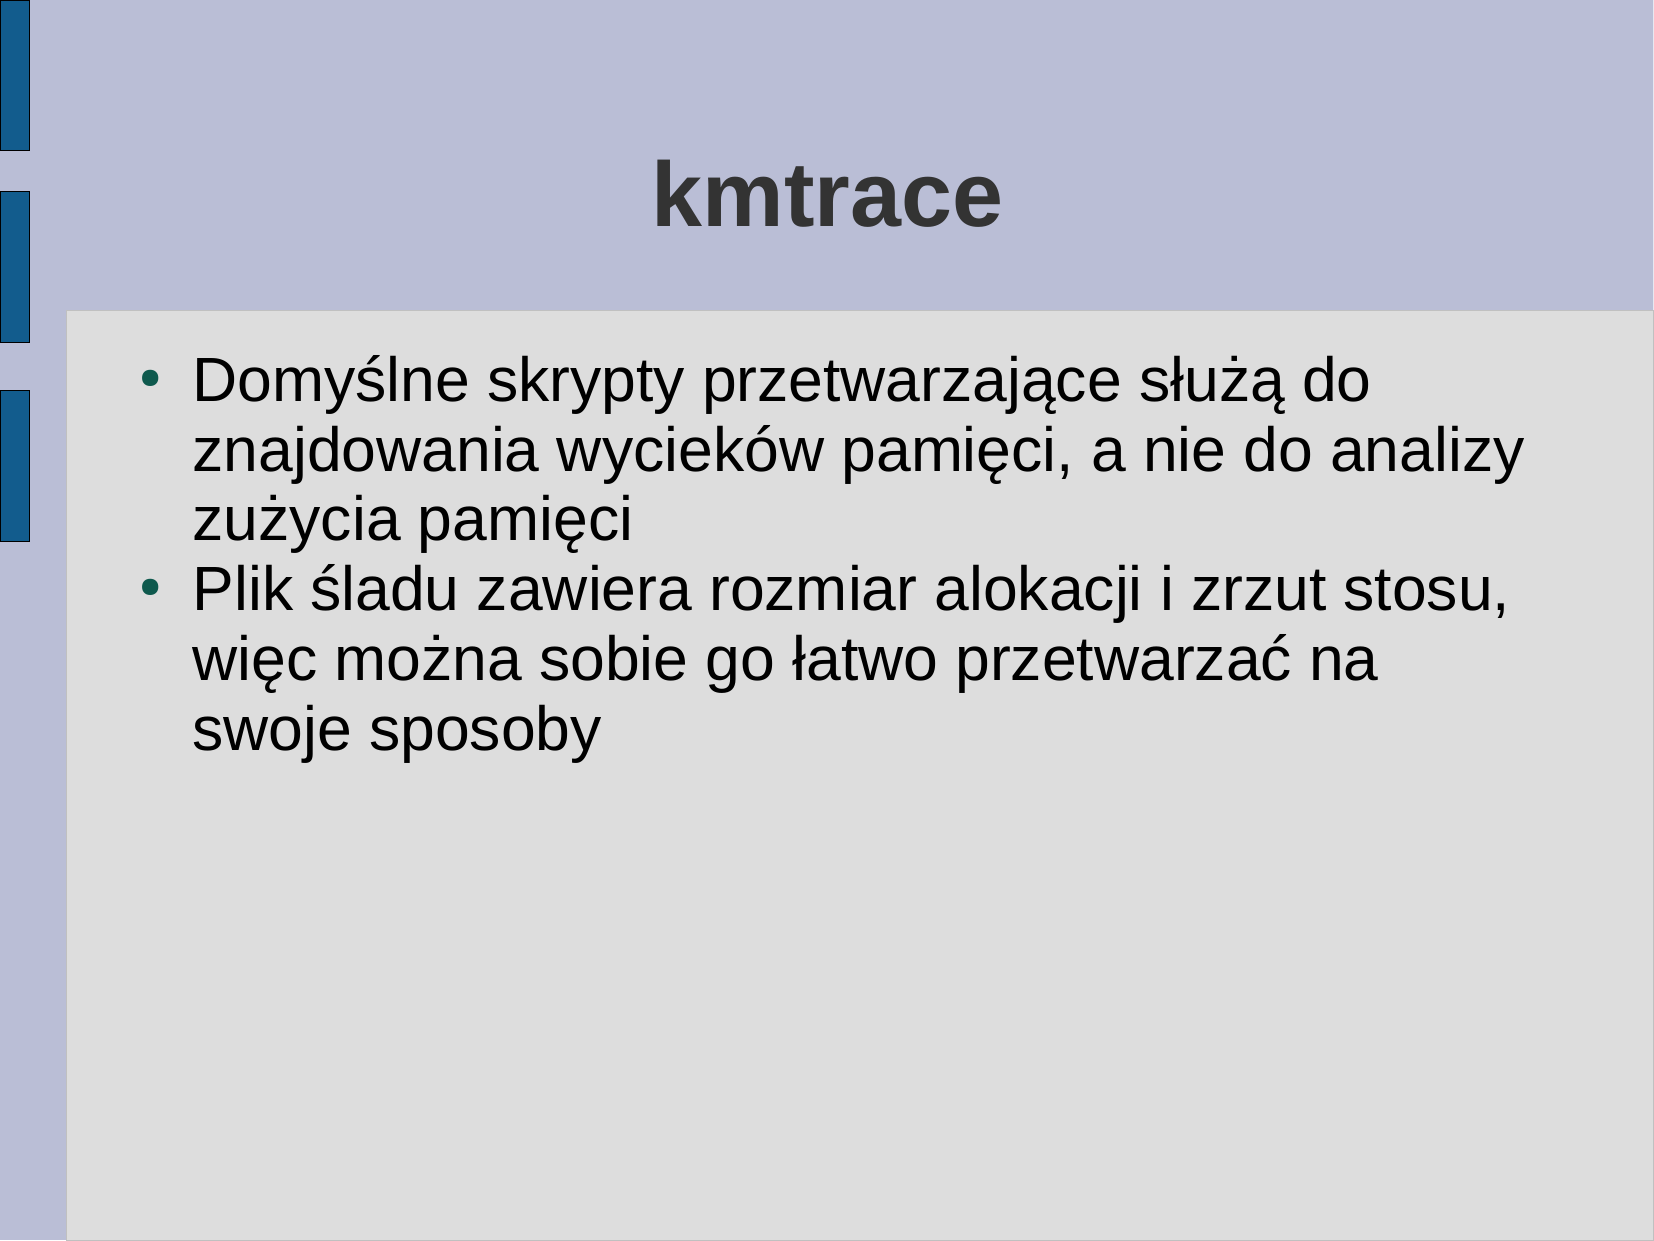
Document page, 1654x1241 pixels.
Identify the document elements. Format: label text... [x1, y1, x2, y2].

list Domyślne skrypty przetwarzające służą do znajdowania wycieków pamięci, a nie do analizy zużycia pamięci Plik śladu zawiera rozmiar alokacji i zrzut stosu, więc można sobie go łatwo przetwarzać na swoje sposoby [121, 344, 1534, 1127]
title kmtrace [121, 91, 1534, 299]
